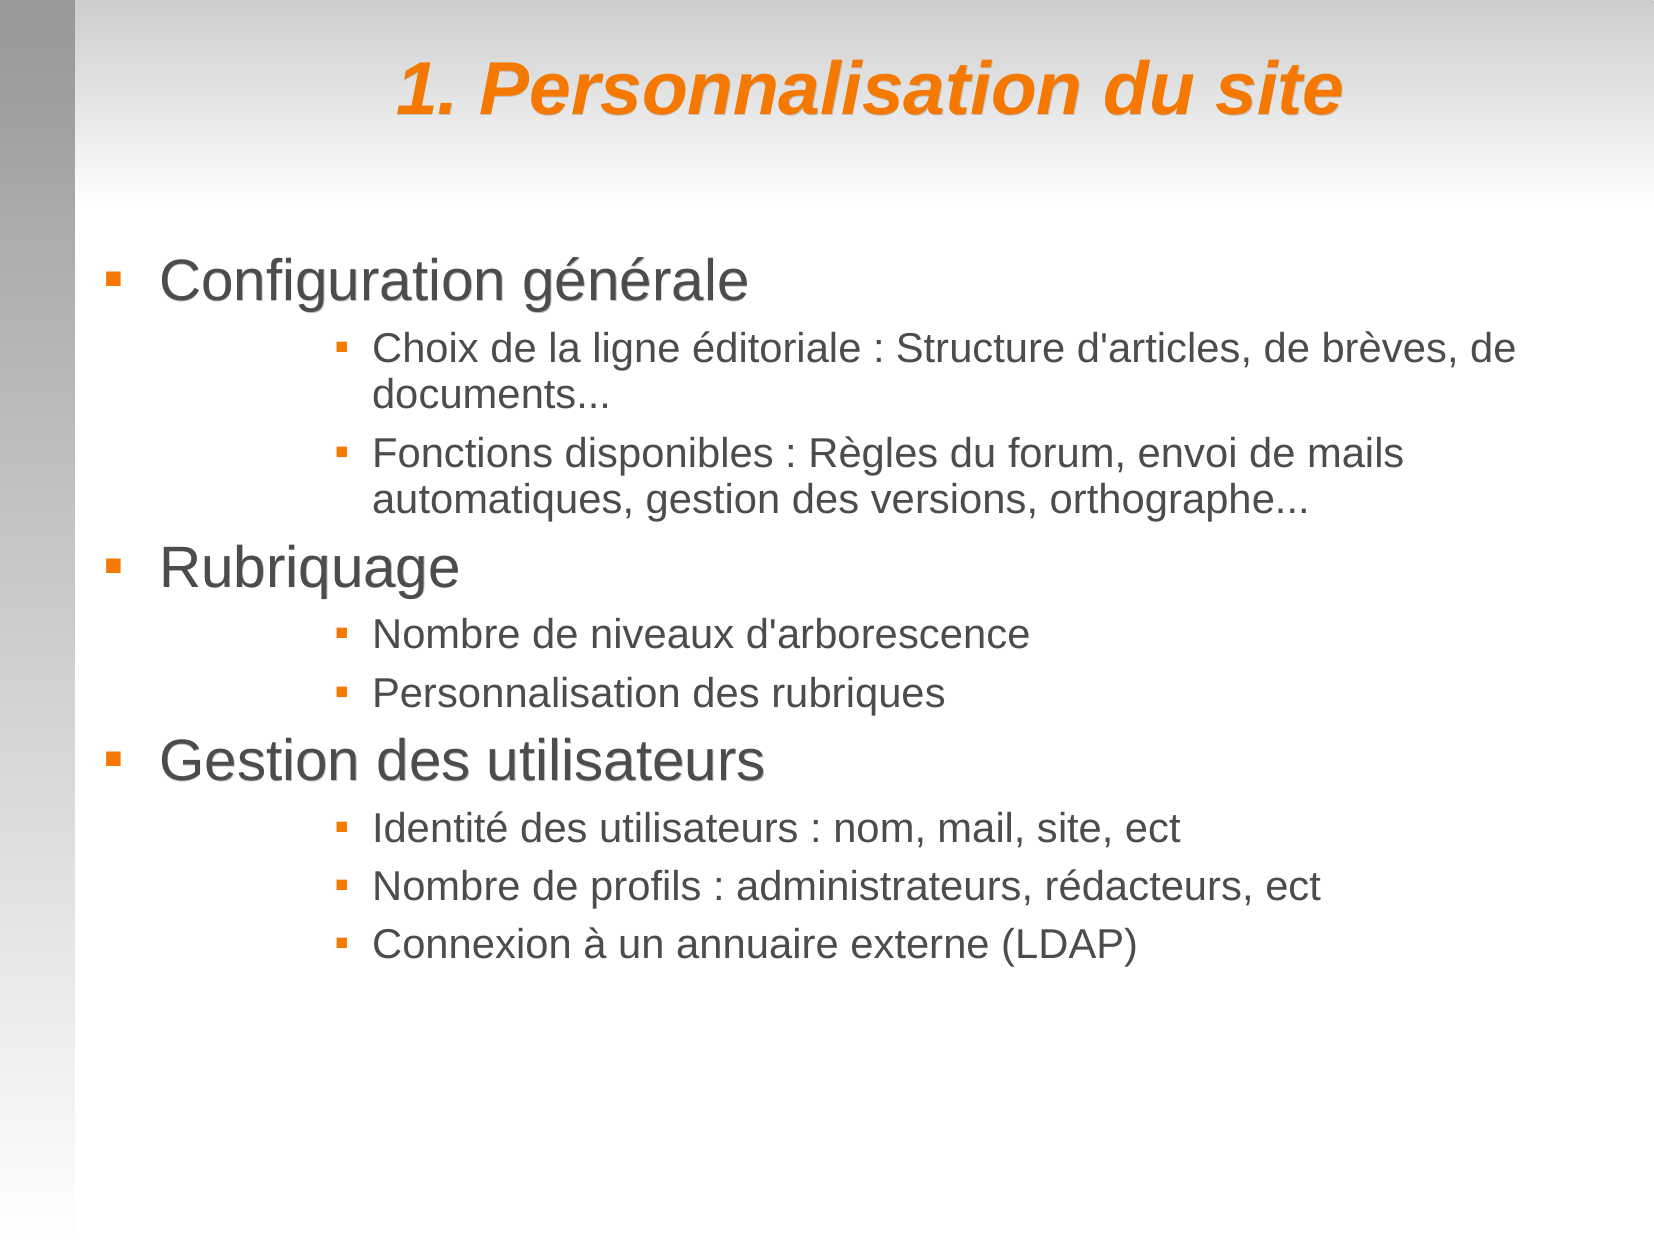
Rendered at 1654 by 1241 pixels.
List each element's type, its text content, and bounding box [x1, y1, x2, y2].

title 1. Personnalisation du site [88, 0, 1654, 178]
list Configuration générale Choix de la ligne éditoriale : Structure d'articles, de brèves, de documents... Fonctions disponibles : Règles du forum, envoi de mails automatiques, gestion des versions, orthographe... Rubriquage Nombre de niveaux d'arborescence Personnalisation des rubriques Gestion des utilisateurs Identité des utilisateurs : nom, mail, site, ect Nombre de profils : administrateurs, rédacteurs, ect Connexion à un annuaire externe (LDAP) [88, 248, 1625, 1067]
